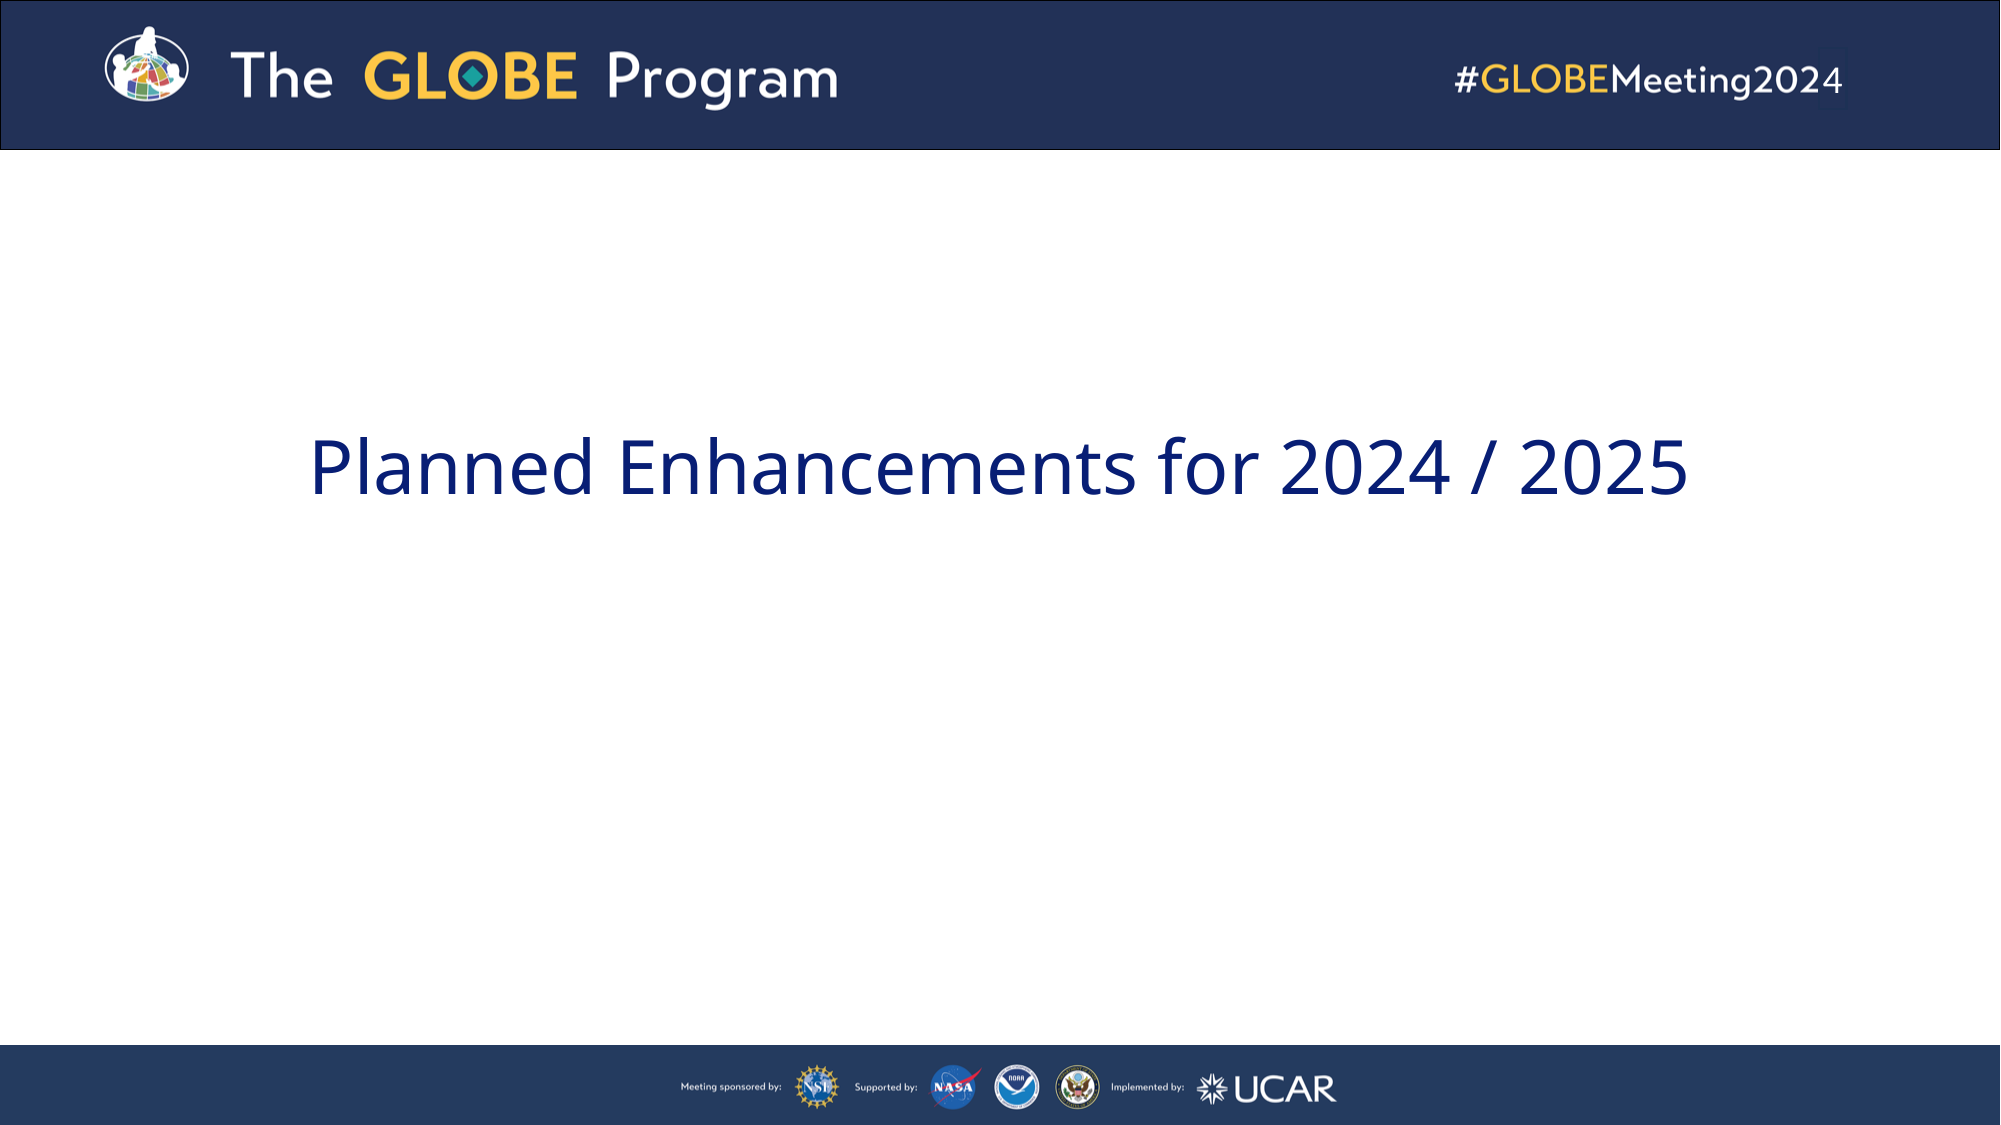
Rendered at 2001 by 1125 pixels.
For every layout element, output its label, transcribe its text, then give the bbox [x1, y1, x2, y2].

picture [1, 1, 1999, 149]
picture [0, 1045, 2000, 1125]
title Planned Enhancements for 2024 / 2025 [249, 403, 1750, 557]
